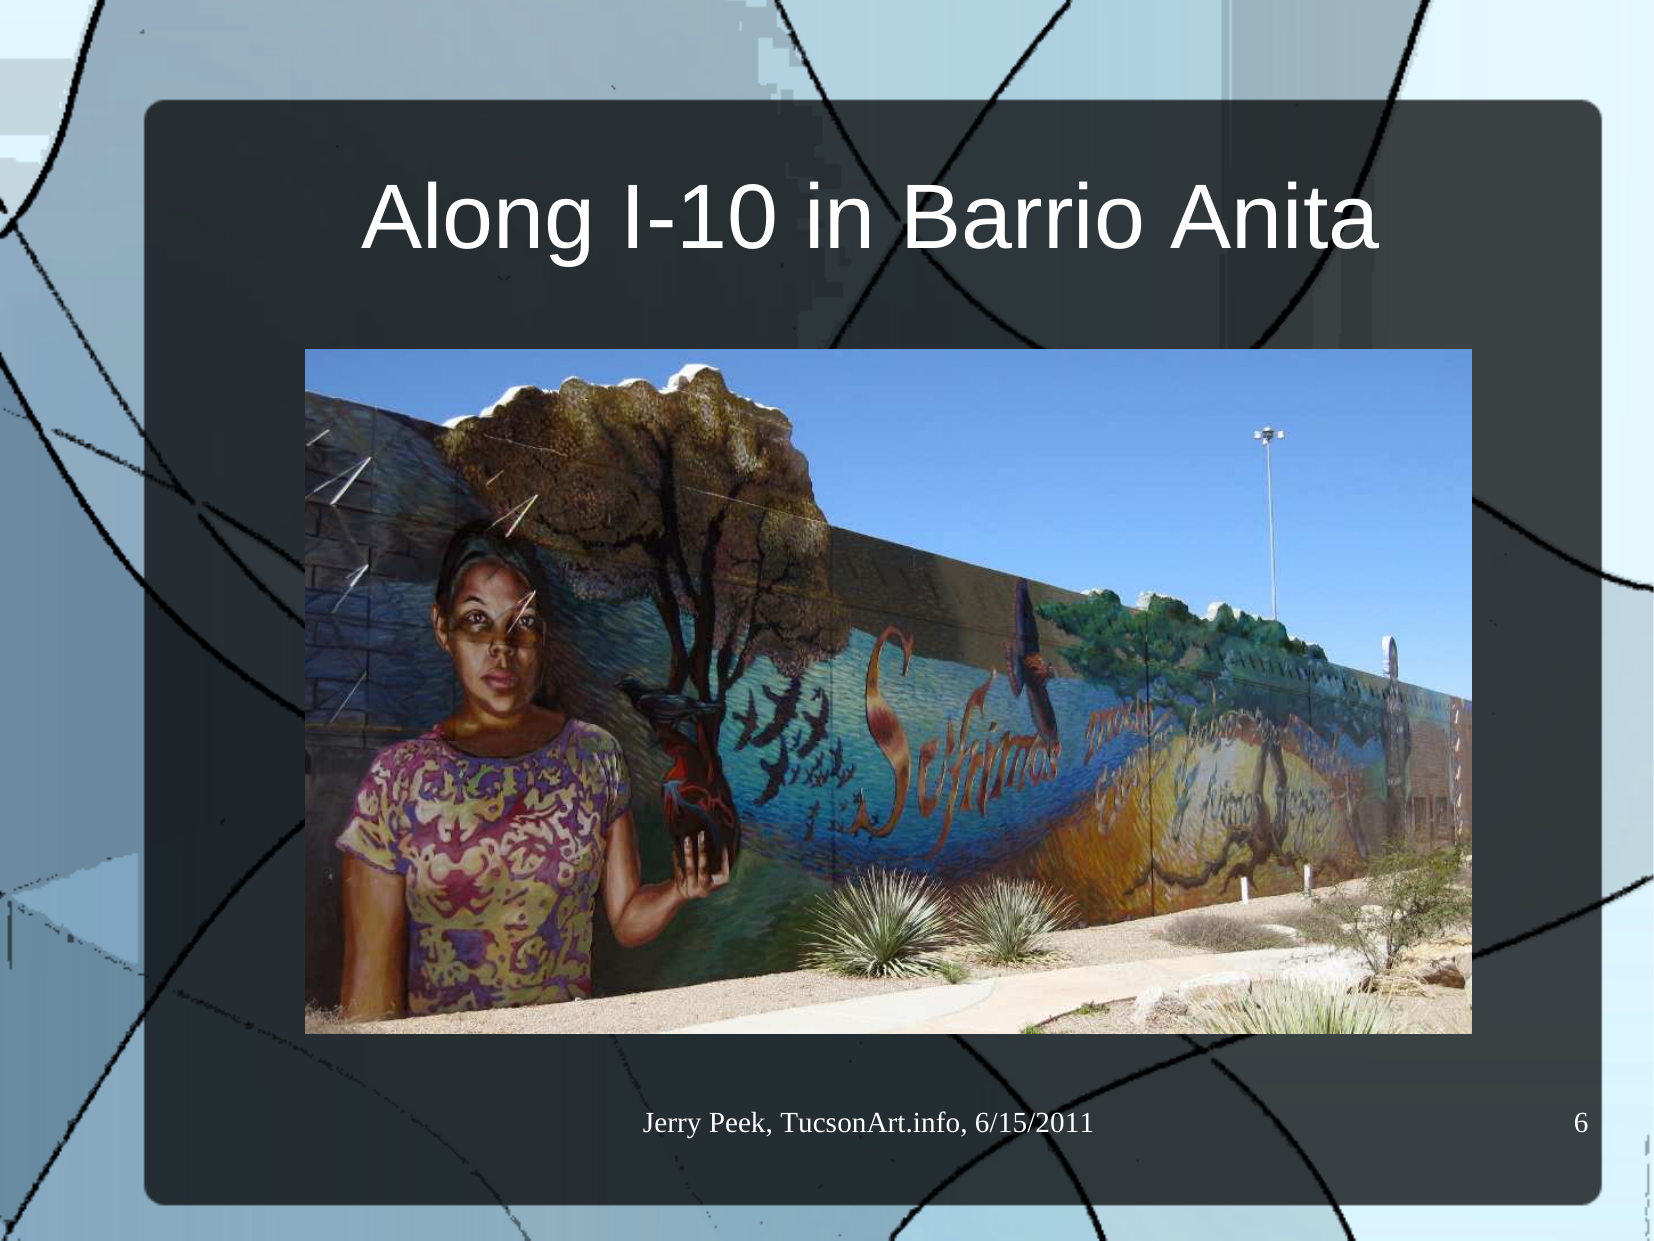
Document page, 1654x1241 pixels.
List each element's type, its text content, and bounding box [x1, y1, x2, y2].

title Along I-10 in Barrio Anita [159, 108, 1583, 325]
picture [0, 0, 1654, 1241]
